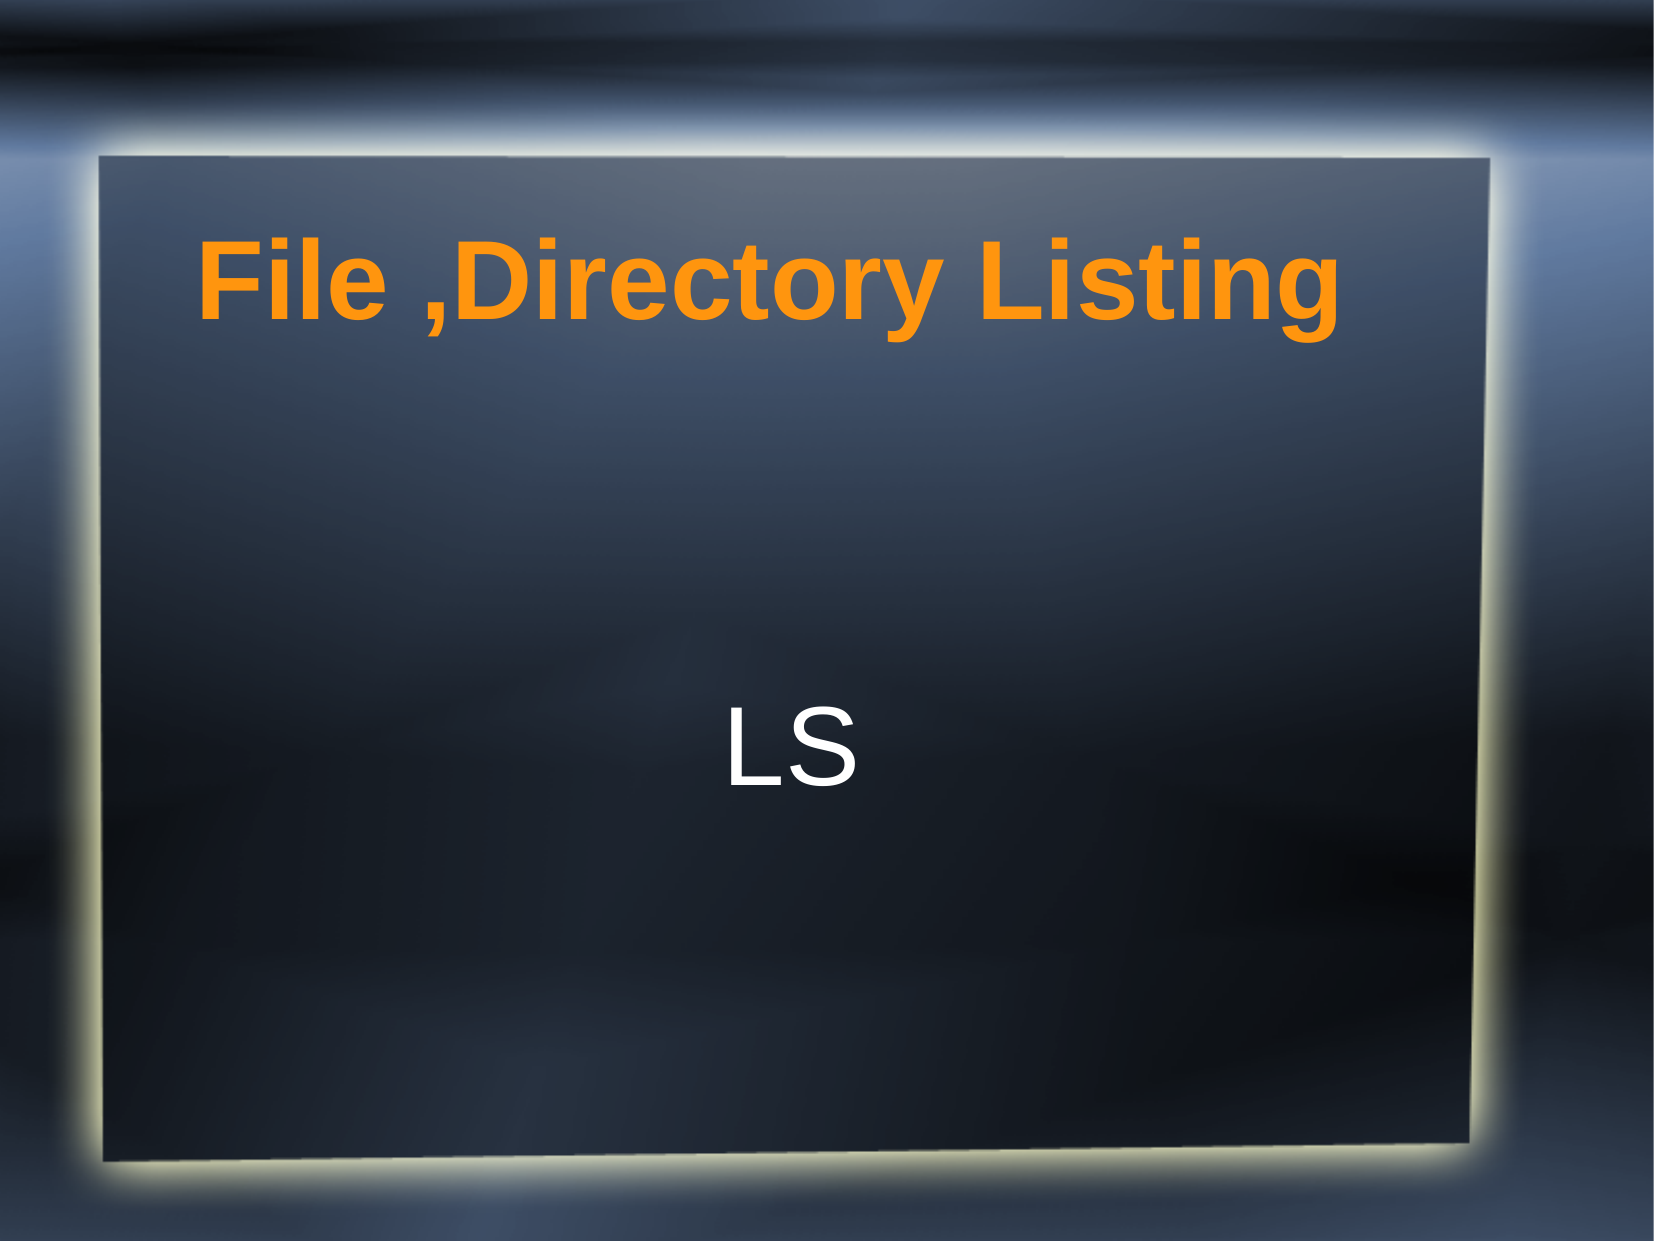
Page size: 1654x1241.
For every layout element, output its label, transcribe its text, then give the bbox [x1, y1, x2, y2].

title File ,Directory Listing [124, 184, 1418, 377]
subtitle LS [135, 479, 1447, 1107]
picture [0, 0, 1654, 1241]
